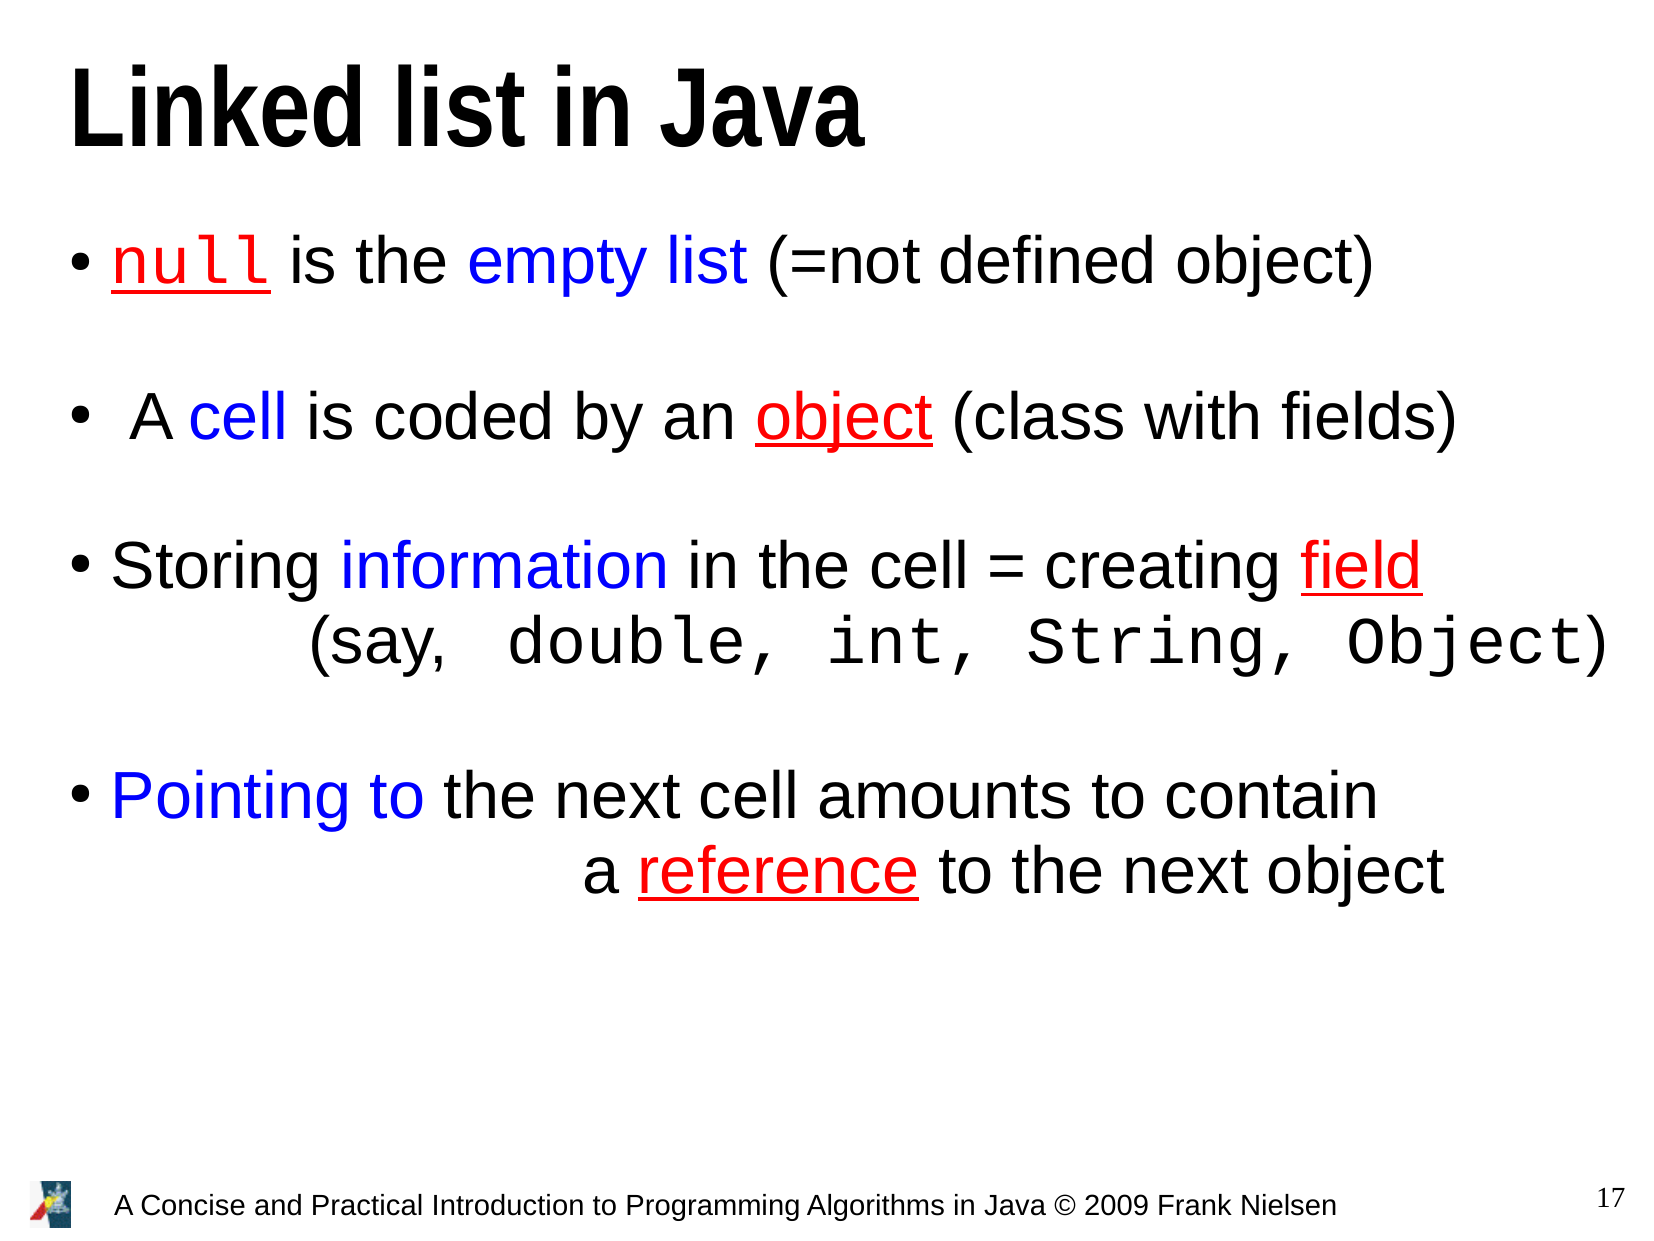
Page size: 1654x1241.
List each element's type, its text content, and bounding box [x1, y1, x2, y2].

text_box Linked list in Java [29, 33, 880, 178]
text_box null is the empty list (=not defined object) A cell is coded by an object (class with fields) Storing information in the cell = creating field (say, double, int, String, Object) Pointing to the next cell amounts to contain a reference to the next object [53, 216, 1625, 916]
text_box [393, 217, 423, 289]
picture [29, 1181, 71, 1228]
